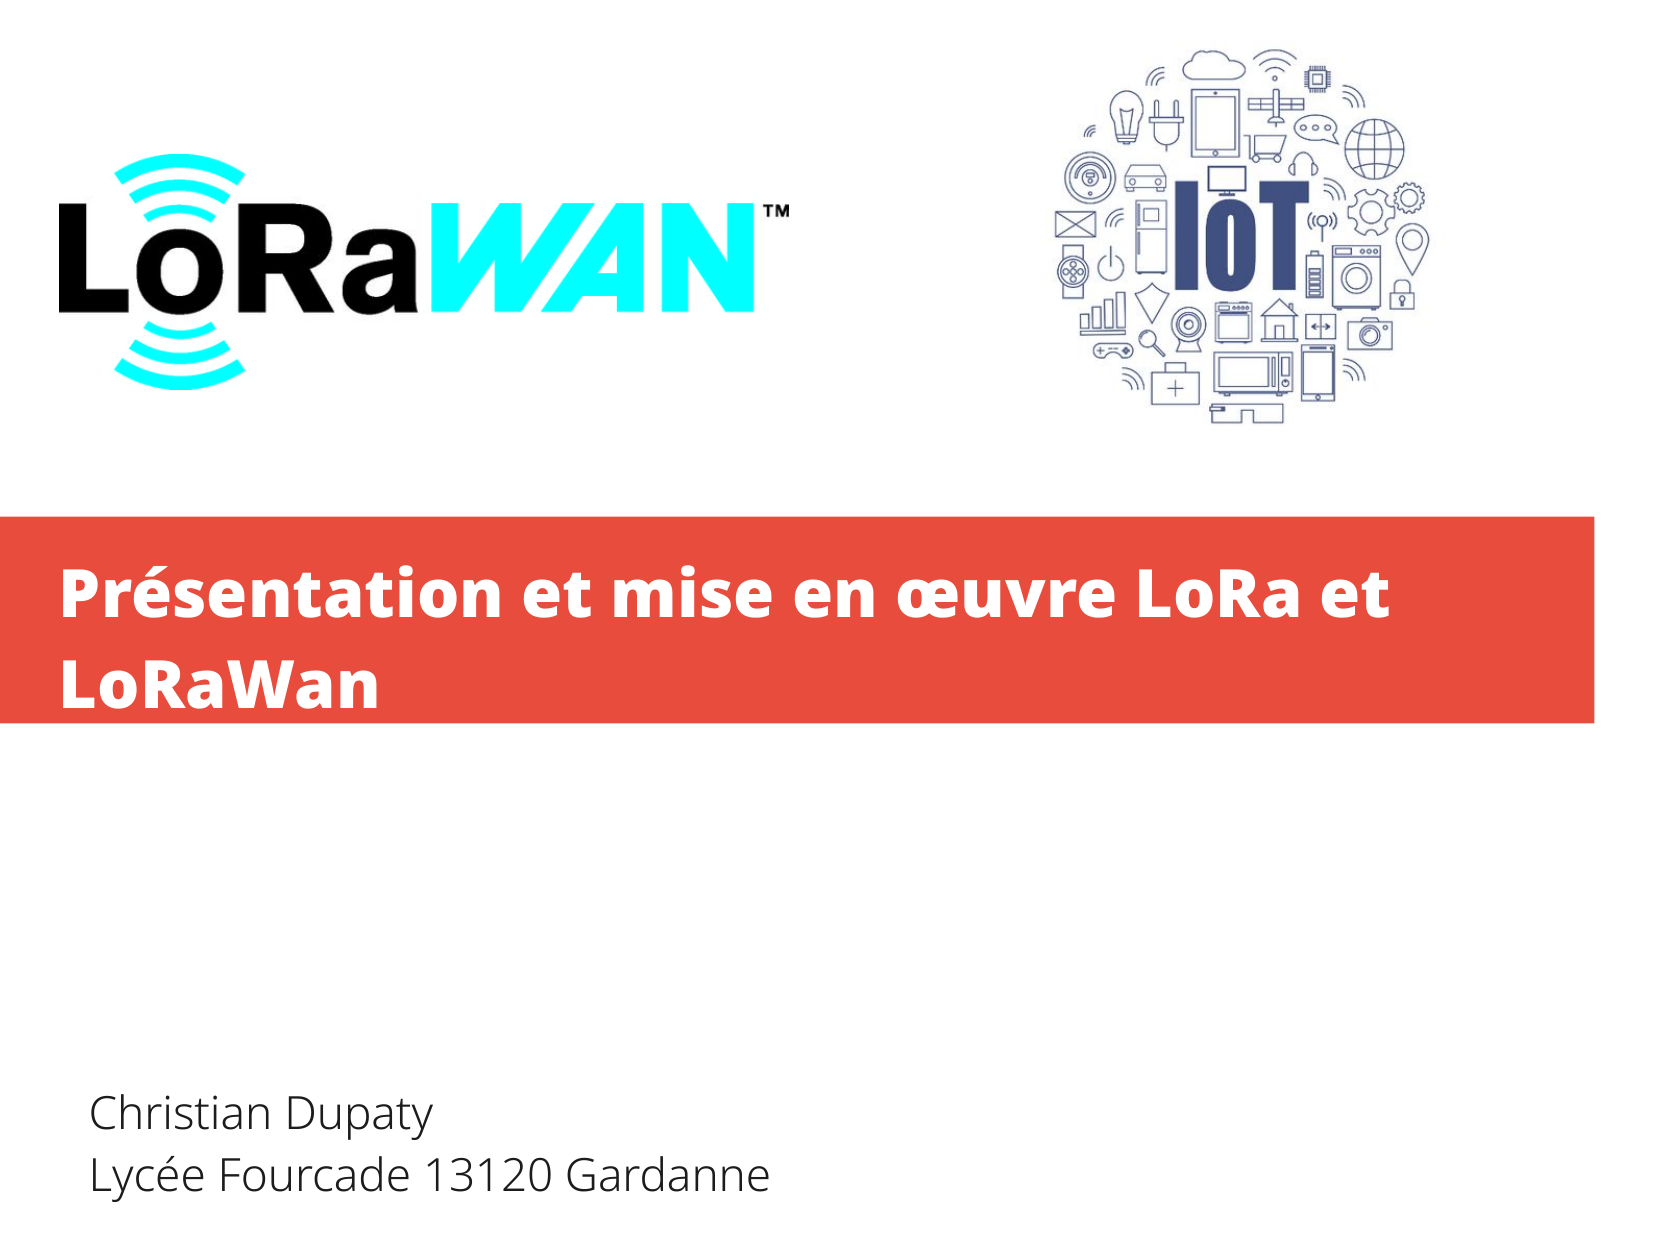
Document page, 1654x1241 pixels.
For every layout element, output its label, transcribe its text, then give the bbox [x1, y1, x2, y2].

picture [961, 41, 1524, 438]
title Présentation et mise en œuvre LoRa et LoRaWan [59, 546, 1595, 694]
subtitle Christian Dupaty Lycée Fourcade 13120 Gardanne [88, 767, 1595, 1182]
picture [59, 154, 789, 390]
